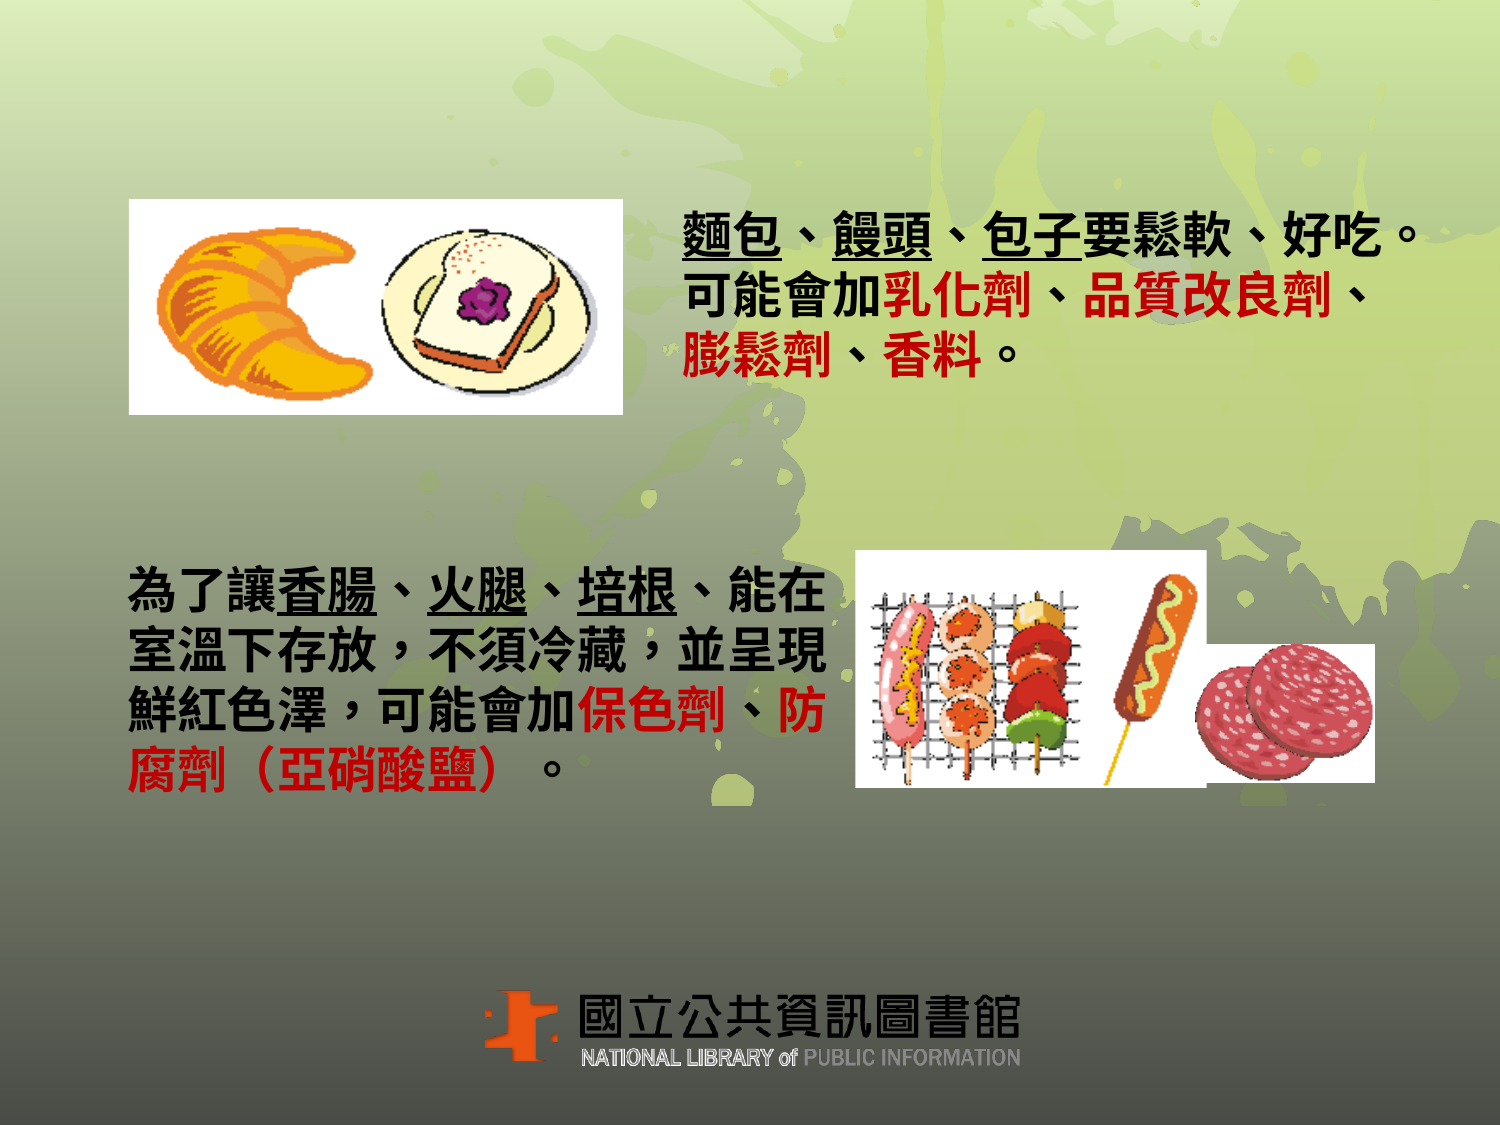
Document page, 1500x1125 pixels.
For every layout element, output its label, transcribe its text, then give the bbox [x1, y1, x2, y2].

text_box 麵包、饅頭、包子要鬆軟、好吃。可能會加乳化劑、品質改良劑、膨鬆劑、香料。 [667, 196, 1417, 391]
picture [855, 550, 1375, 788]
text_box 為了讓香腸、火腿、培根、能在室溫下存放，不須冷藏，並呈現鮮紅色澤，可能會加保色劑、防腐劑（亞硝酸鹽）。 [112, 551, 862, 806]
picture [128, 199, 623, 415]
picture [482, 987, 1022, 1067]
